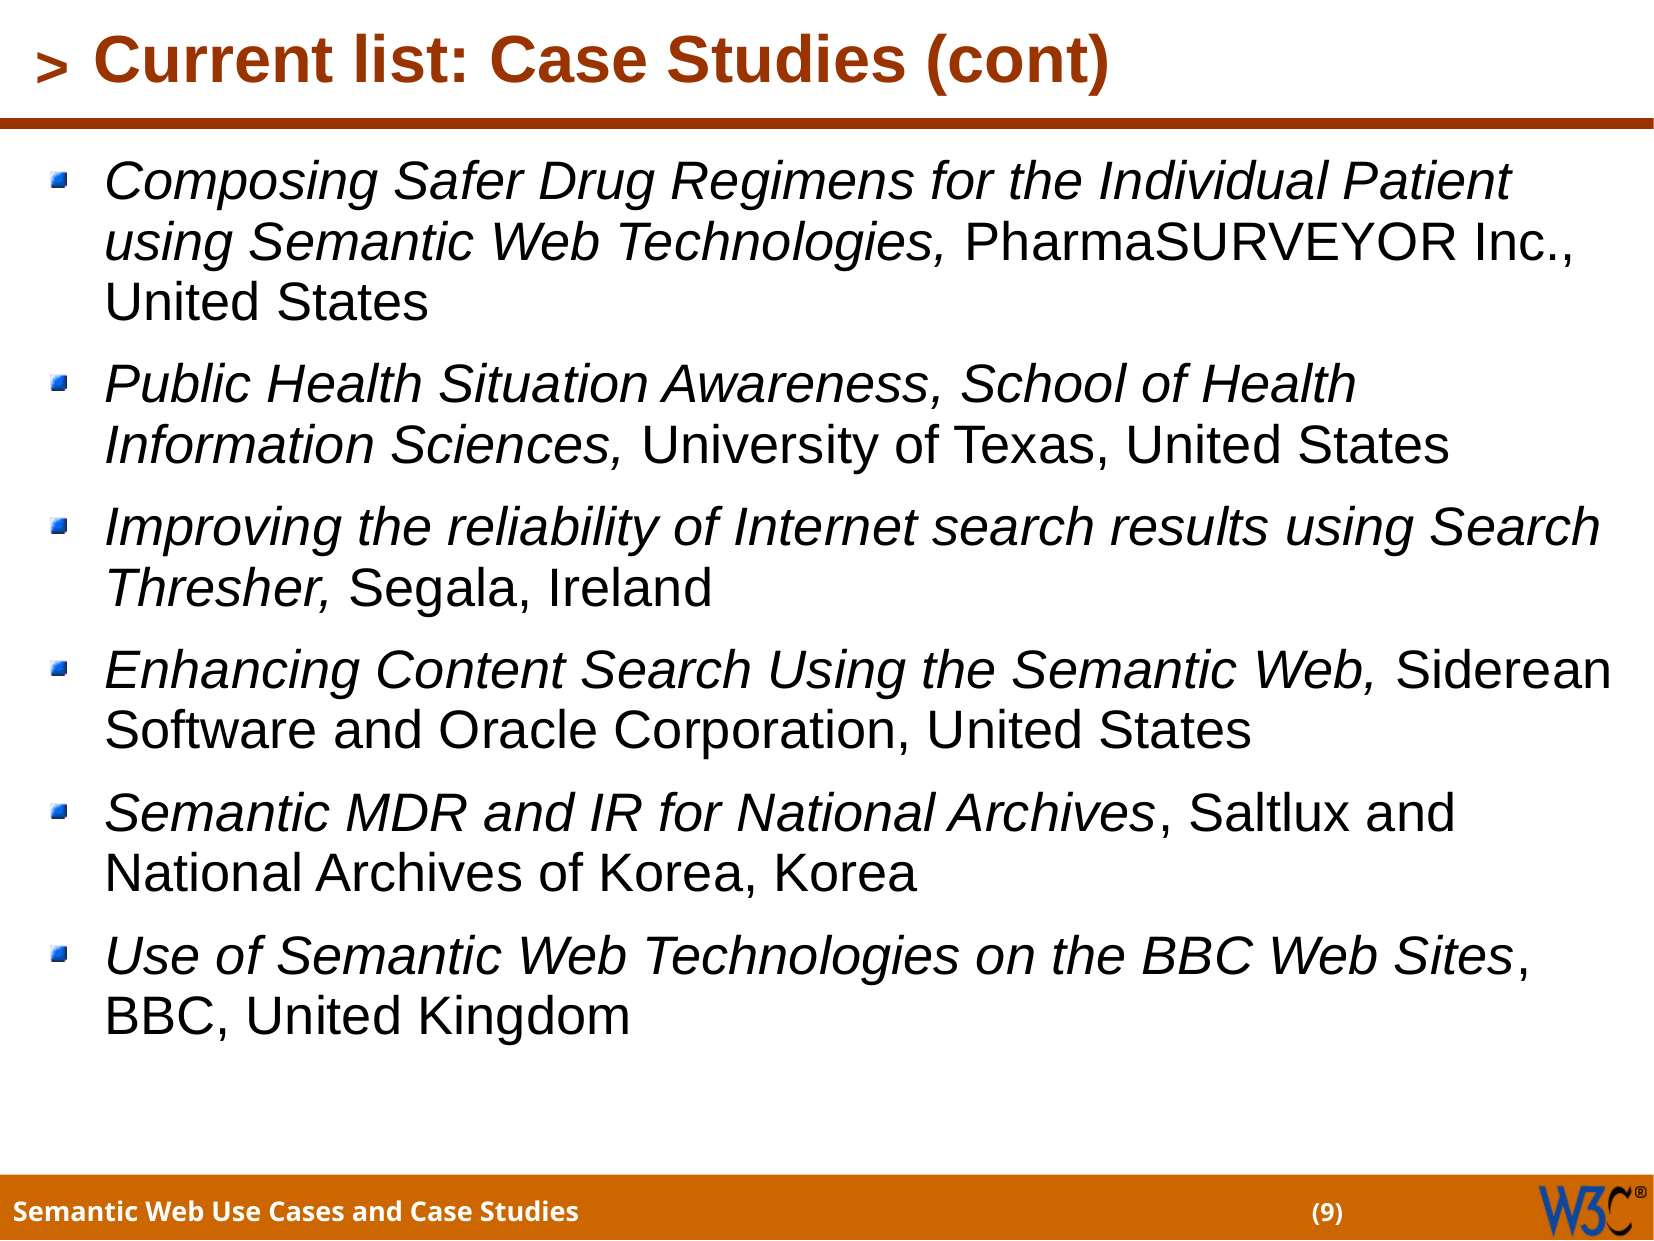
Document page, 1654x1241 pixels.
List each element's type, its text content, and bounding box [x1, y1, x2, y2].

list Composing Safer Drug Regimens for the Individual Patient using Semantic Web Technologies, PharmaSURVEYOR Inc., United States Public Health Situation Awareness, School of Health Information Sciences, University of Texas, United States Improving the reliability of Internet search results using Search Thresher, Segala, Ireland Enhancing Content Search Using the Semantic Web, Siderean Software and Oracle Corporation, United States Semantic MDR and IR for National Archives, Saltlux and National Archives of Korea, Korea Use of Semantic Web Technologies on the BBC Web Sites, BBC, United Kingdom [33, 147, 1629, 1134]
title Current list: Case Studies (cont) [93, 0, 1493, 119]
picture [1535, 1183, 1651, 1240]
